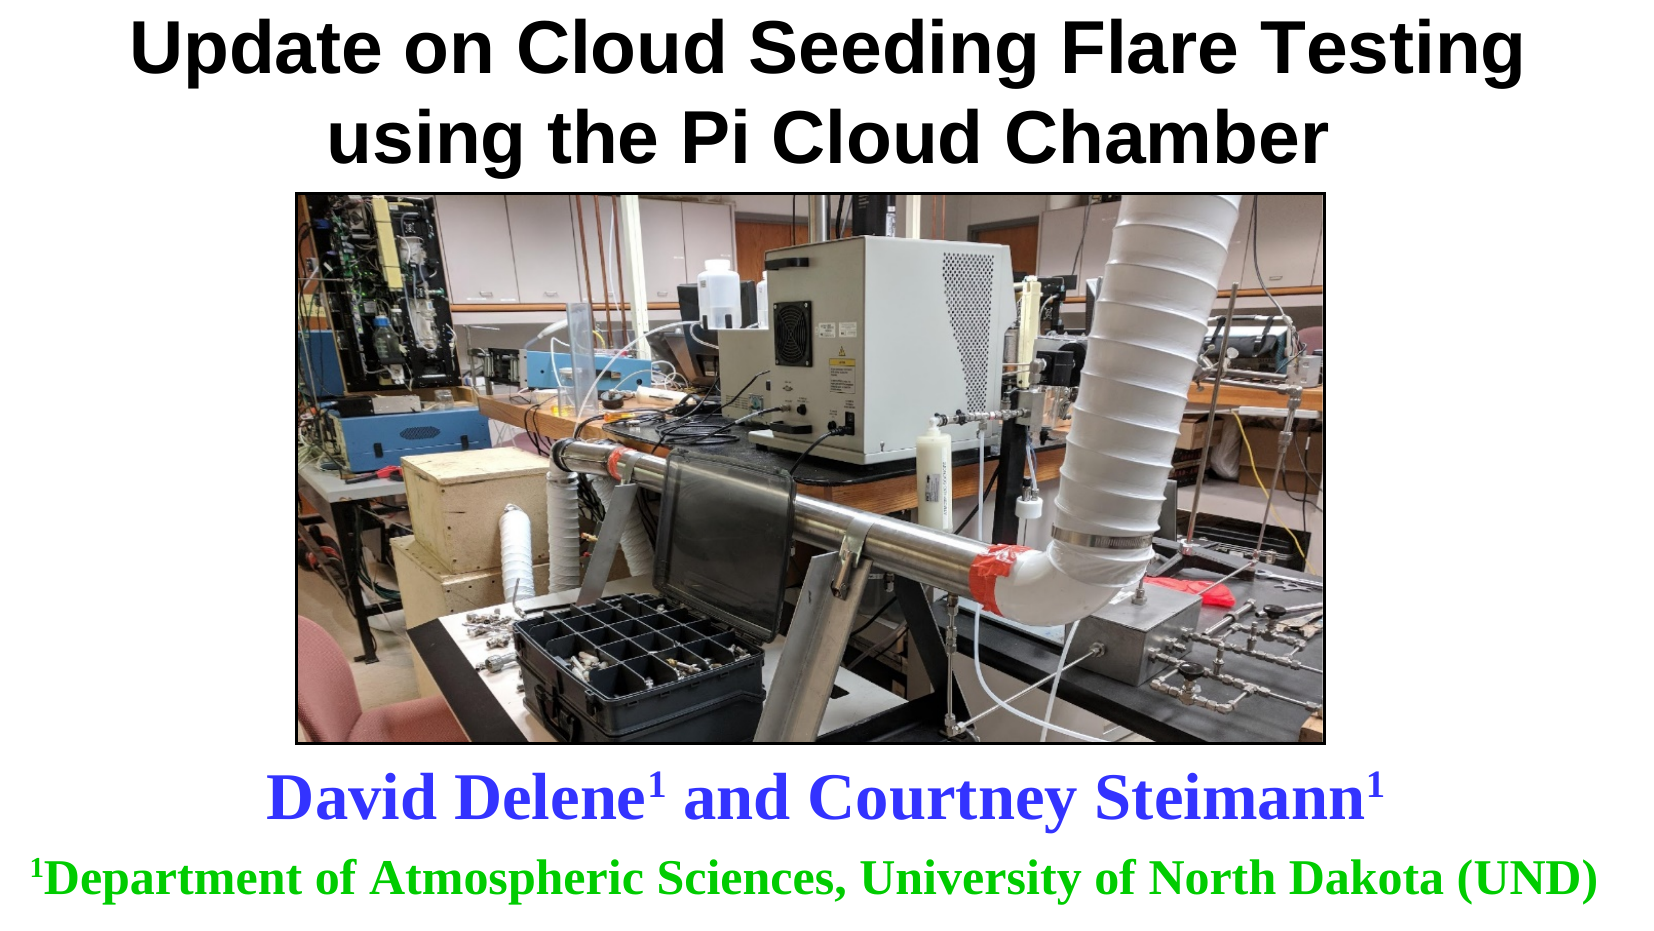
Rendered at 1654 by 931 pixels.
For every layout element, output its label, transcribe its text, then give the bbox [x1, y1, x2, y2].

title David Delene1 and Courtney Steimann1 [0, 745, 1653, 836]
title 1Department of Atmospheric Sciences, University of North Dakota (UND) [0, 836, 1654, 912]
title Update on Cloud Seeding Flare Testing using the Pi Cloud Chamber [4, 0, 1653, 186]
picture [297, 195, 1323, 743]
